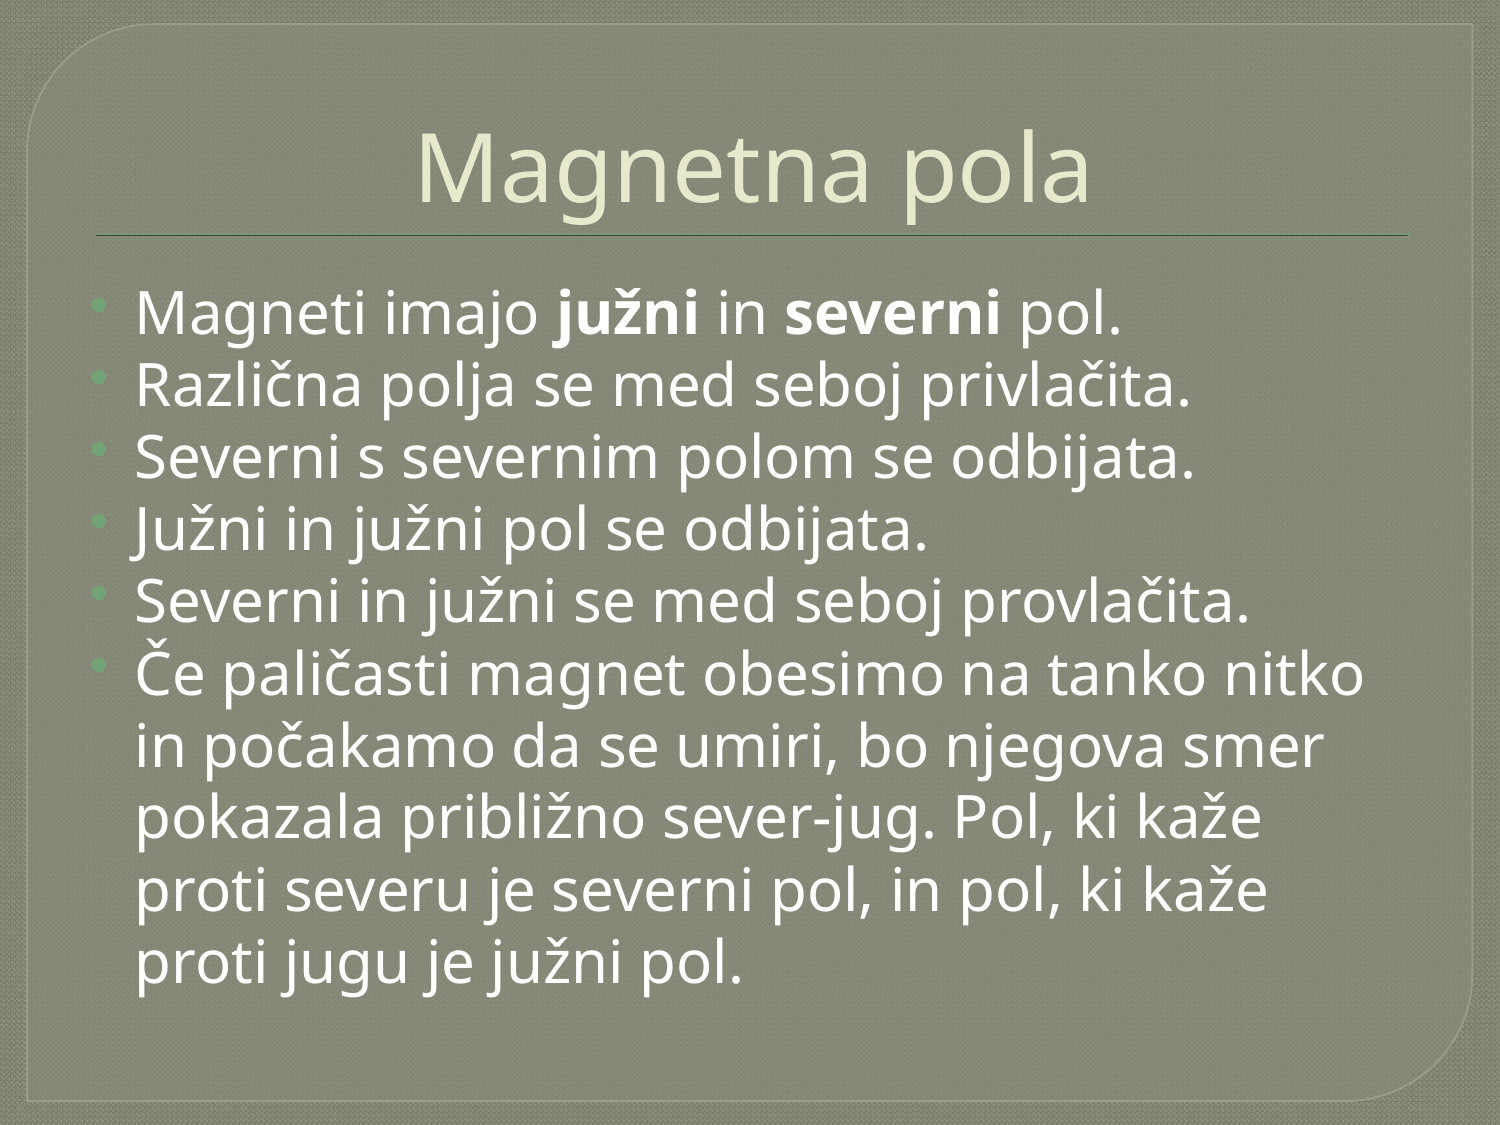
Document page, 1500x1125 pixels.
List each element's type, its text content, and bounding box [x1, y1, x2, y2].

list Magneti imajo južni in severni pol. Različna polja se med seboj privlačita. Severni s severnim polom se odbijata. Južni in južni pol se odbijata. Severni in južni se med seboj provlačita. Če paličasti magnet obesimo na tanko nitko in počakamo da se umiri, bo njegova smer pokazala približno sever-jug. Pol, ki kaže proti severu je severni pol, in pol, ki kaže proti jugu je južni pol. [76, 267, 1427, 1010]
title Magnetna pola [75, 41, 1425, 230]
picture [0, 0, 1500, 1125]
